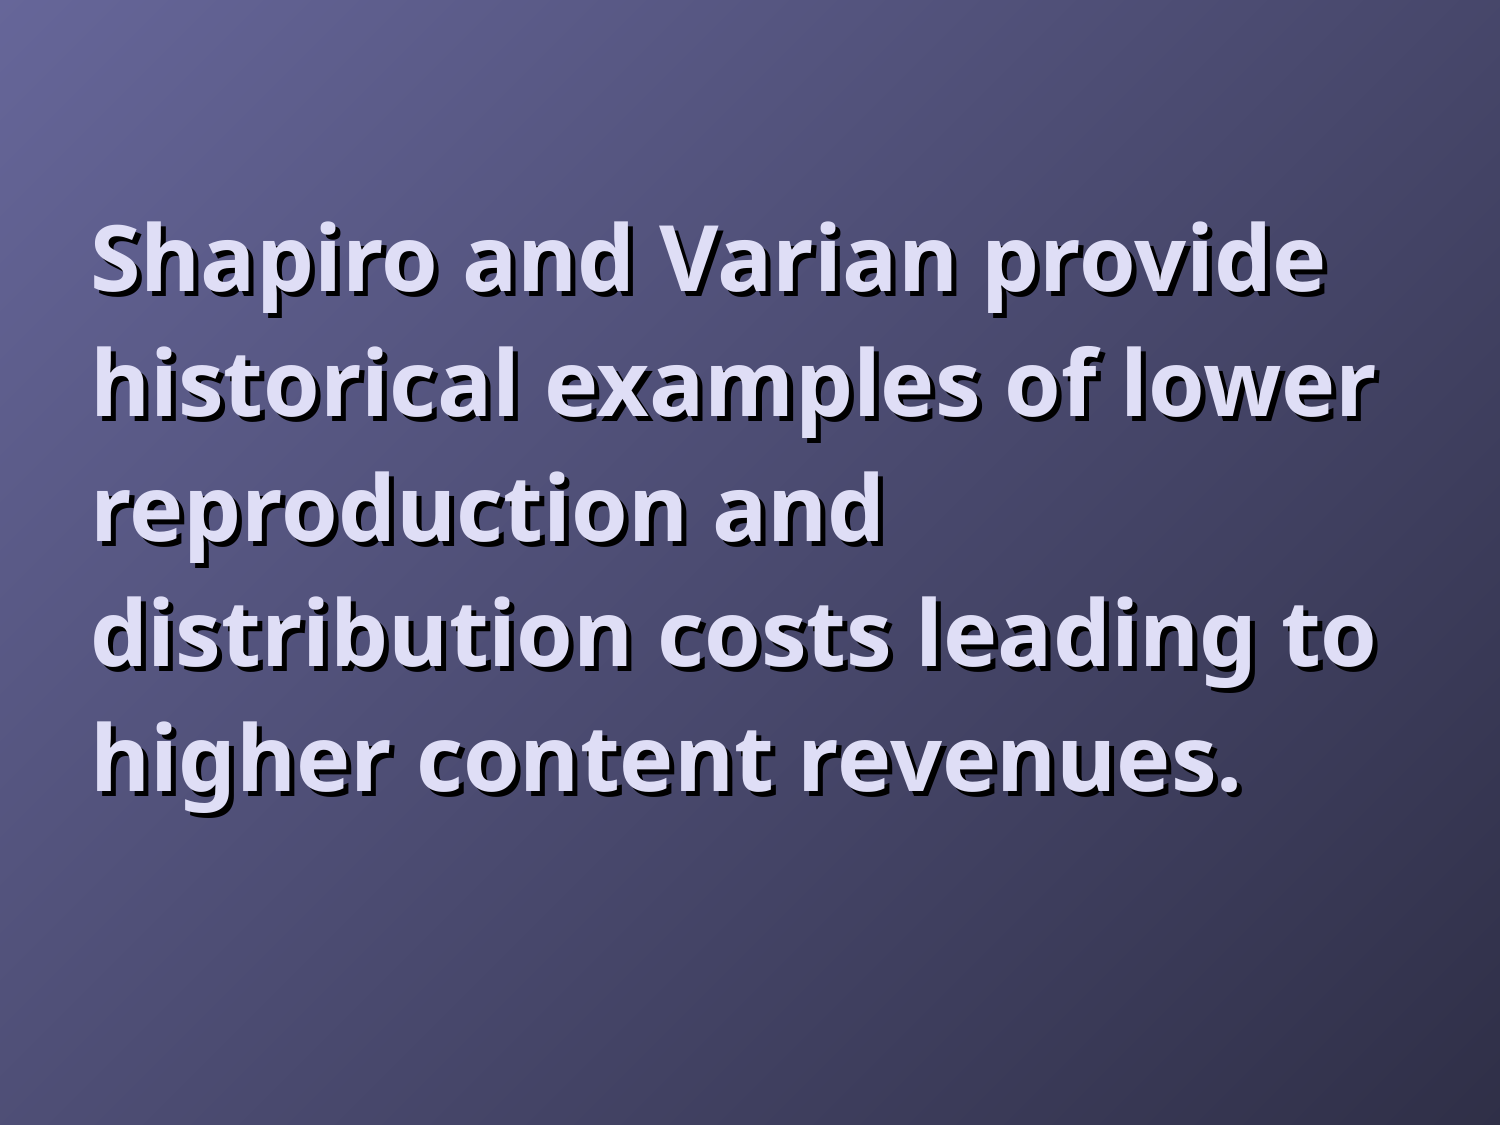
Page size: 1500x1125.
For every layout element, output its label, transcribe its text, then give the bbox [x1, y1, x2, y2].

title Shapiro and Varian provide historical examples of lower reproduction and distribution costs leading to higher content revenues. [75, 212, 1426, 801]
